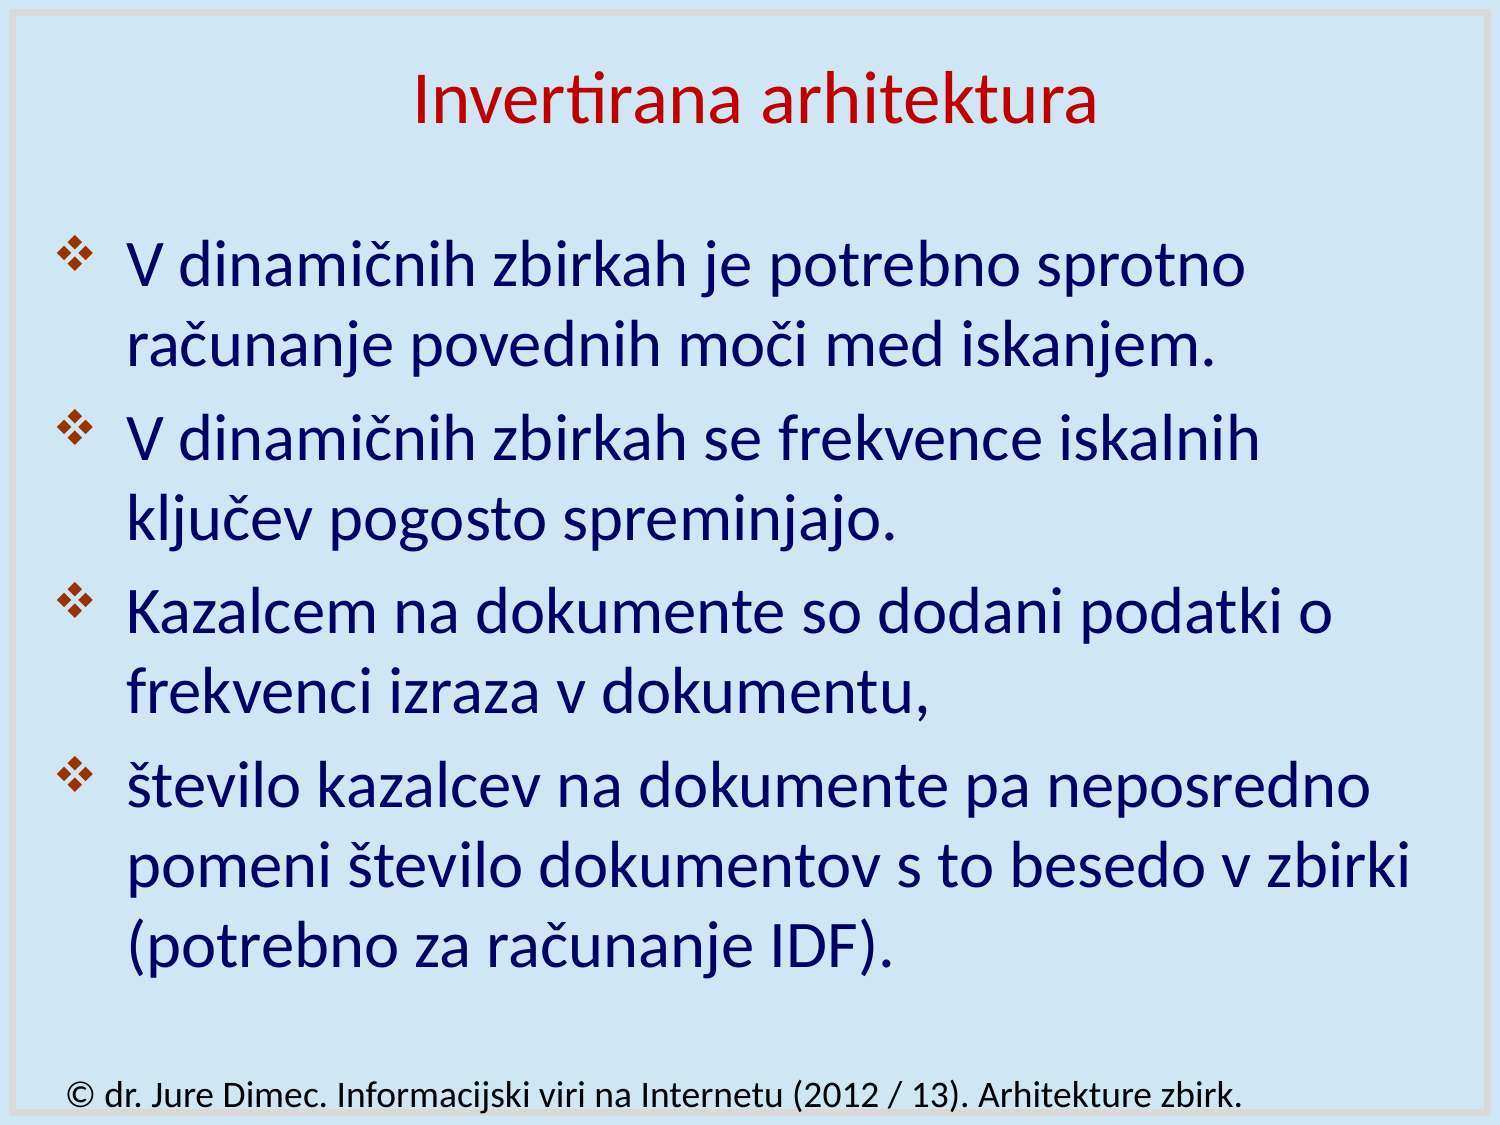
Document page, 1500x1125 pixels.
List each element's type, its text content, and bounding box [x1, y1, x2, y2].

footer © dr. Jure Dimec. Informacijski viri na Internetu (2012 / 13). Arhitekture zbirk. [50, 1062, 1300, 1103]
list V dinamičnih zbirkah je potrebno sprotno računanje povednih moči med iskanjem. V dinamičnih zbirkah se frekvence iskalnih ključev pogosto spreminjajo. Kazalcem na dokumente so dodani podatki o frekvenci izraza v dokumentu, število kazalcev na dokumente pa neposredno pomeni število dokumentov s to besedo v zbirki (potrebno za računanje IDF). [37, 212, 1475, 1050]
title Invertirana arhitektura [37, 37, 1475, 150]
